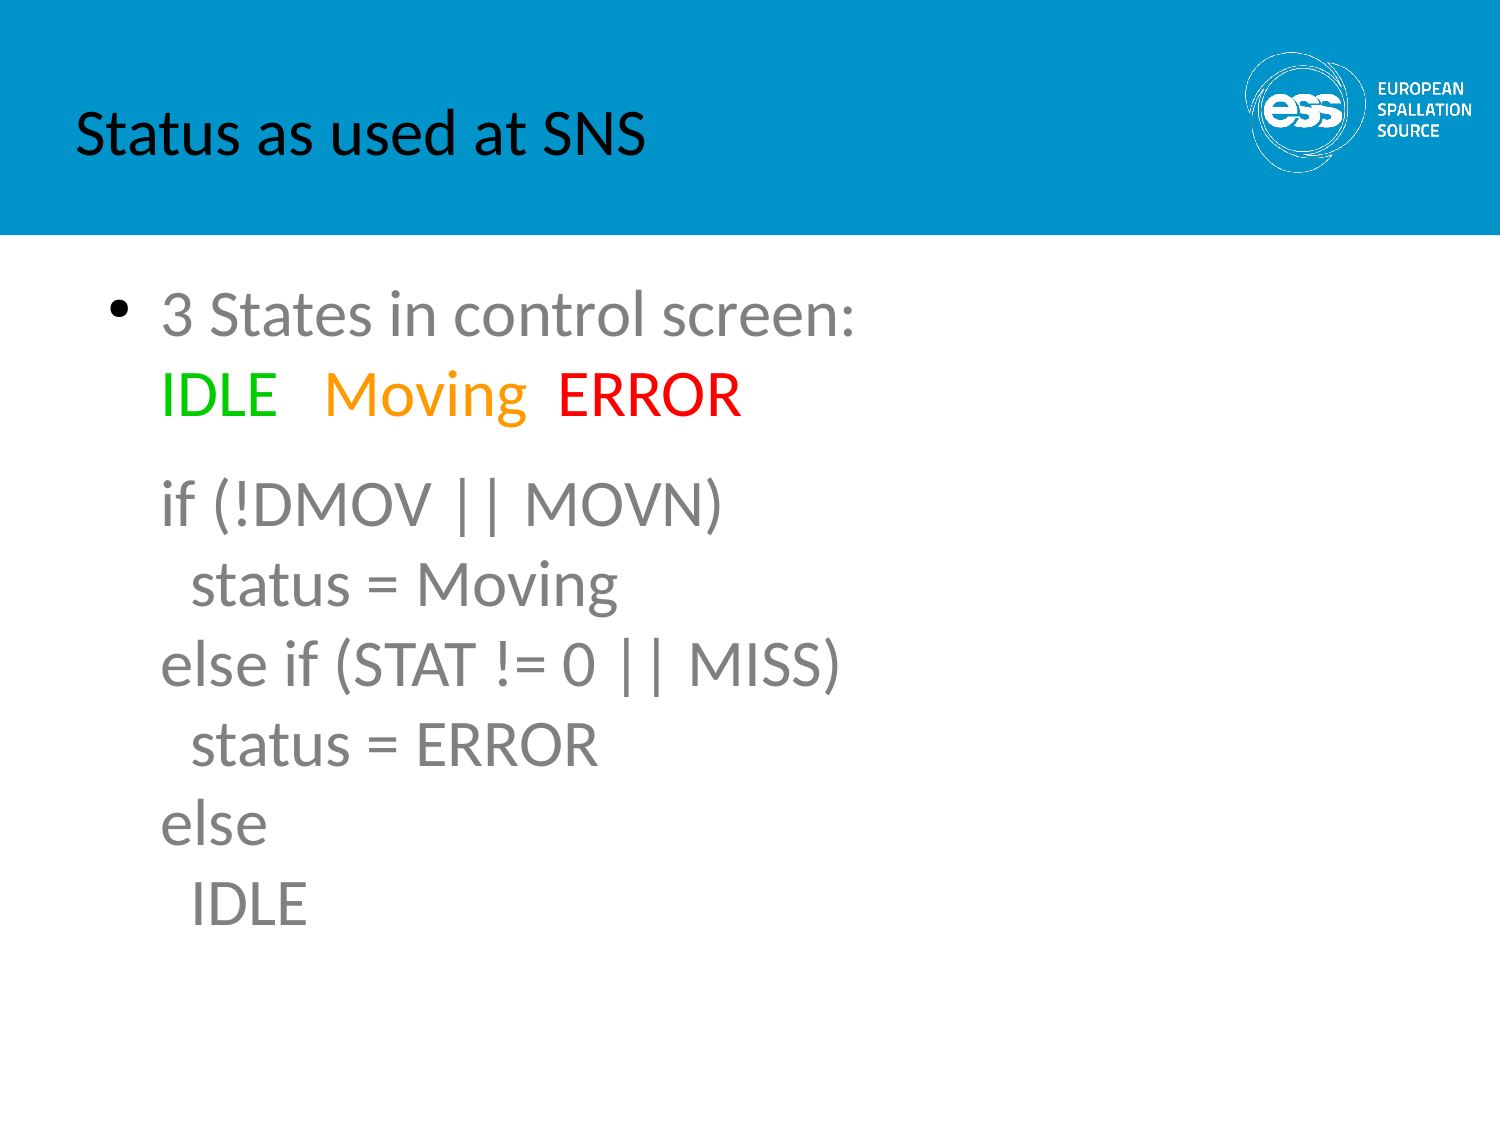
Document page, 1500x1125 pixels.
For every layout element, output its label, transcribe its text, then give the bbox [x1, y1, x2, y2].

picture [1418, 104, 1423, 115]
picture [1443, 86, 1450, 93]
picture [1423, 83, 1430, 94]
picture [1422, 125, 1428, 134]
picture [1432, 125, 1438, 136]
picture [1264, 94, 1342, 127]
picture [1454, 83, 1458, 94]
title Status as used at SNS [75, 45, 1247, 233]
picture [1409, 104, 1415, 115]
picture [1398, 109, 1406, 115]
list 3 States in control screen: IDLE Moving ERROR if (!DMOV || MOVN) status = Moving else if (STAT != 0 || MISS) status = ERROR else IDLE [75, 262, 1426, 1005]
picture [1379, 83, 1385, 94]
picture [1389, 104, 1393, 115]
picture [1436, 104, 1444, 115]
picture [1400, 83, 1407, 94]
